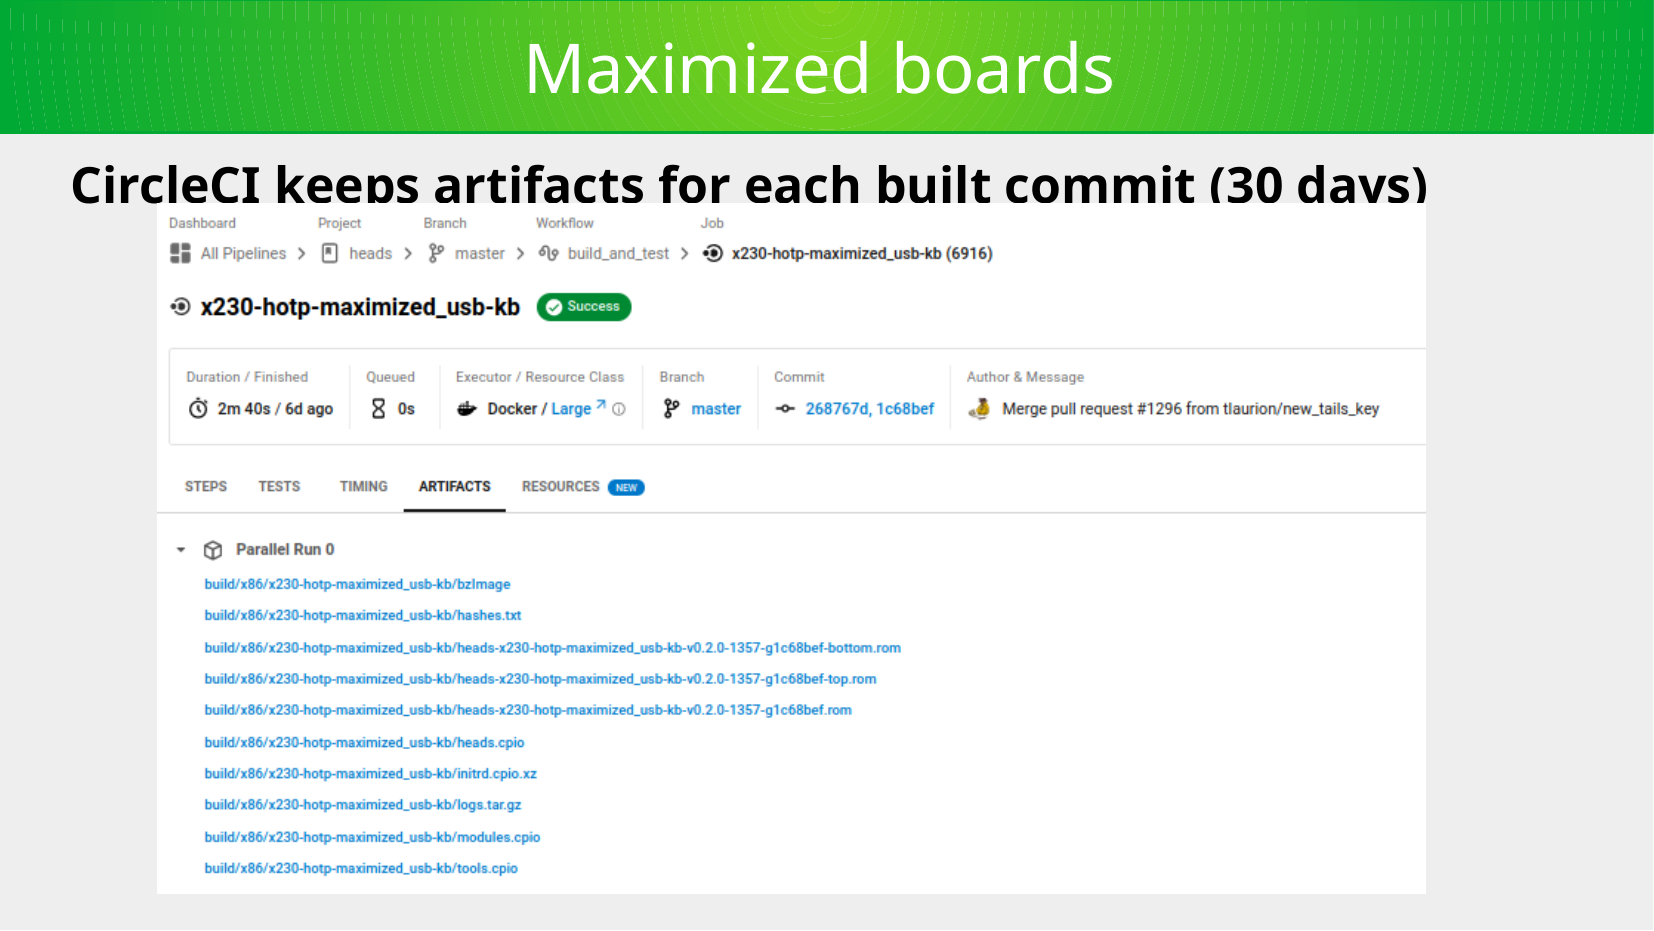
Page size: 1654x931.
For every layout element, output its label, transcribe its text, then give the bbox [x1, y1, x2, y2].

picture [157, 203, 1426, 894]
title Maximized boards [73, 14, 1565, 119]
list CircleCI keeps artifacts for each built commit (30 days) [0, 150, 1654, 931]
